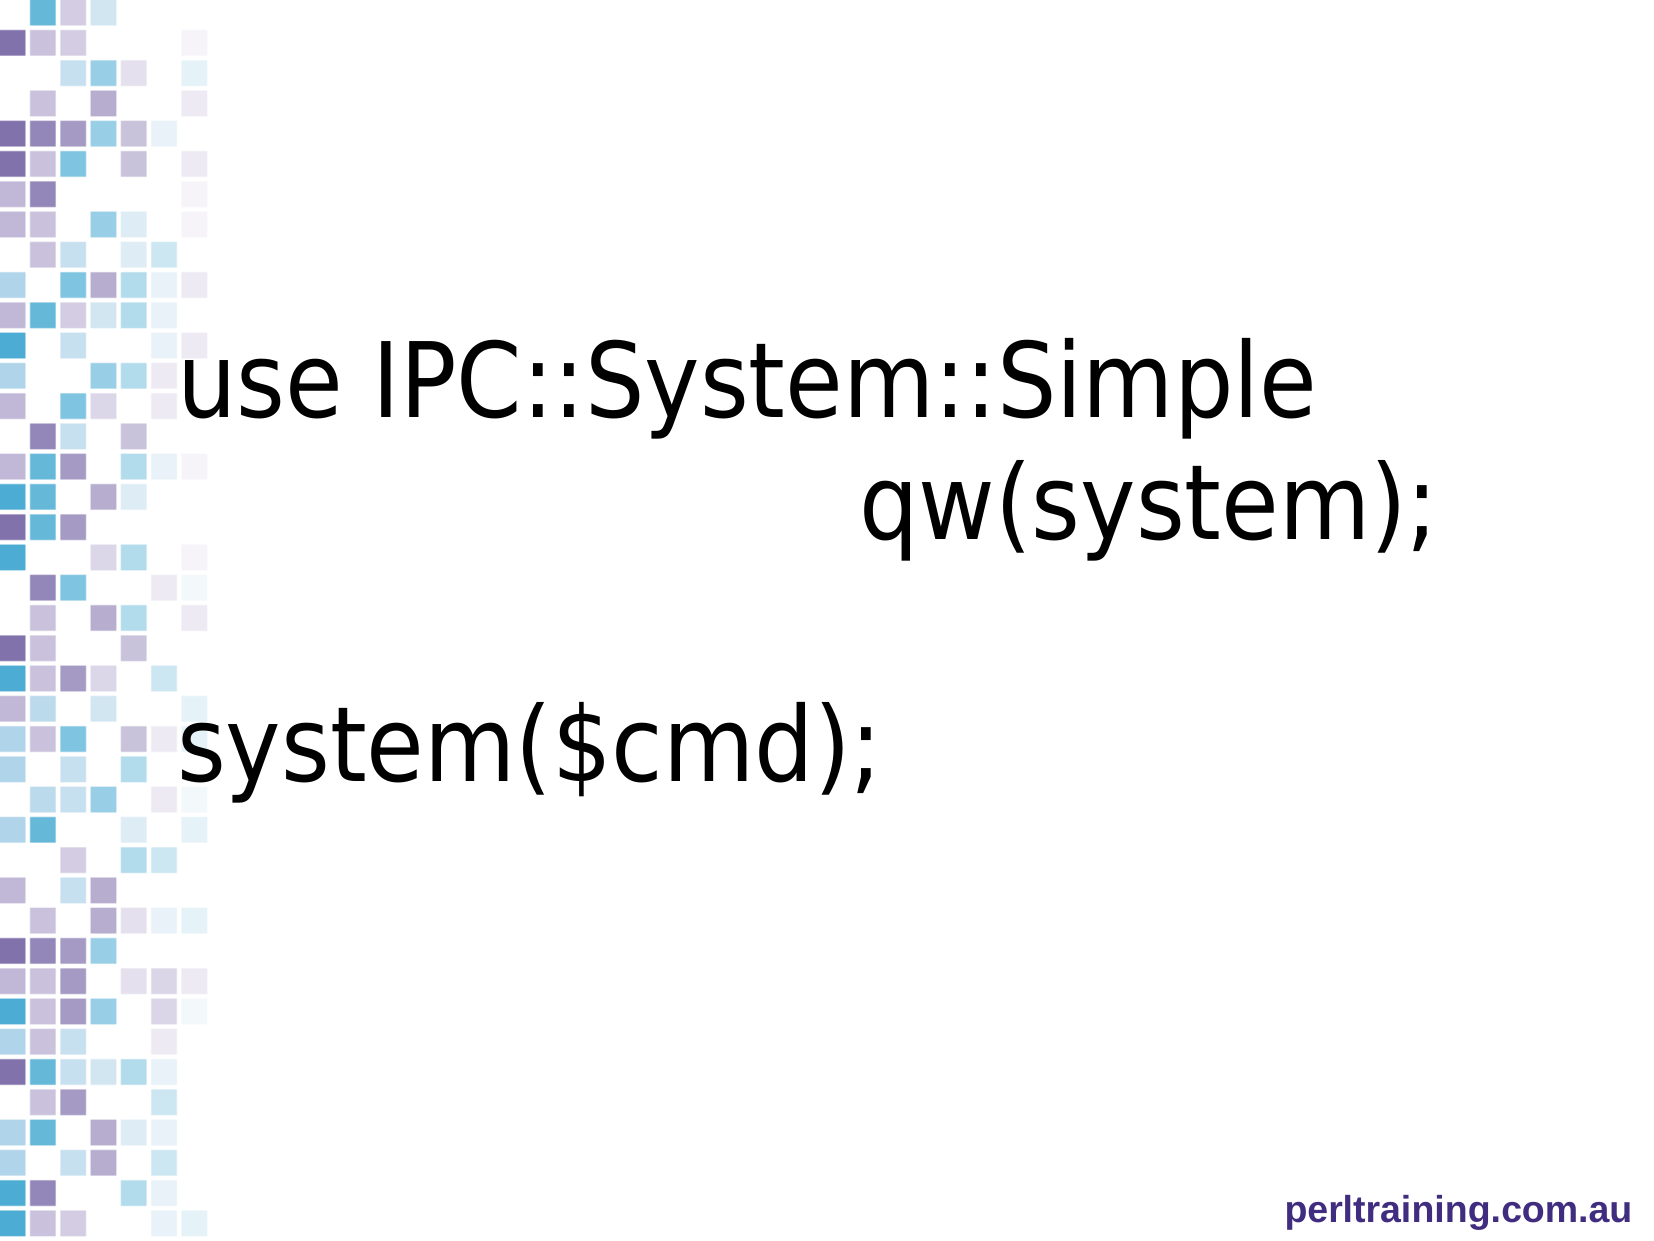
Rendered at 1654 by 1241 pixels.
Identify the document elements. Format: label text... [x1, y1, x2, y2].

title use IPC::System::Simple qw(system); system($cmd); [177, 34, 1654, 1093]
picture [0, 0, 212, 1241]
